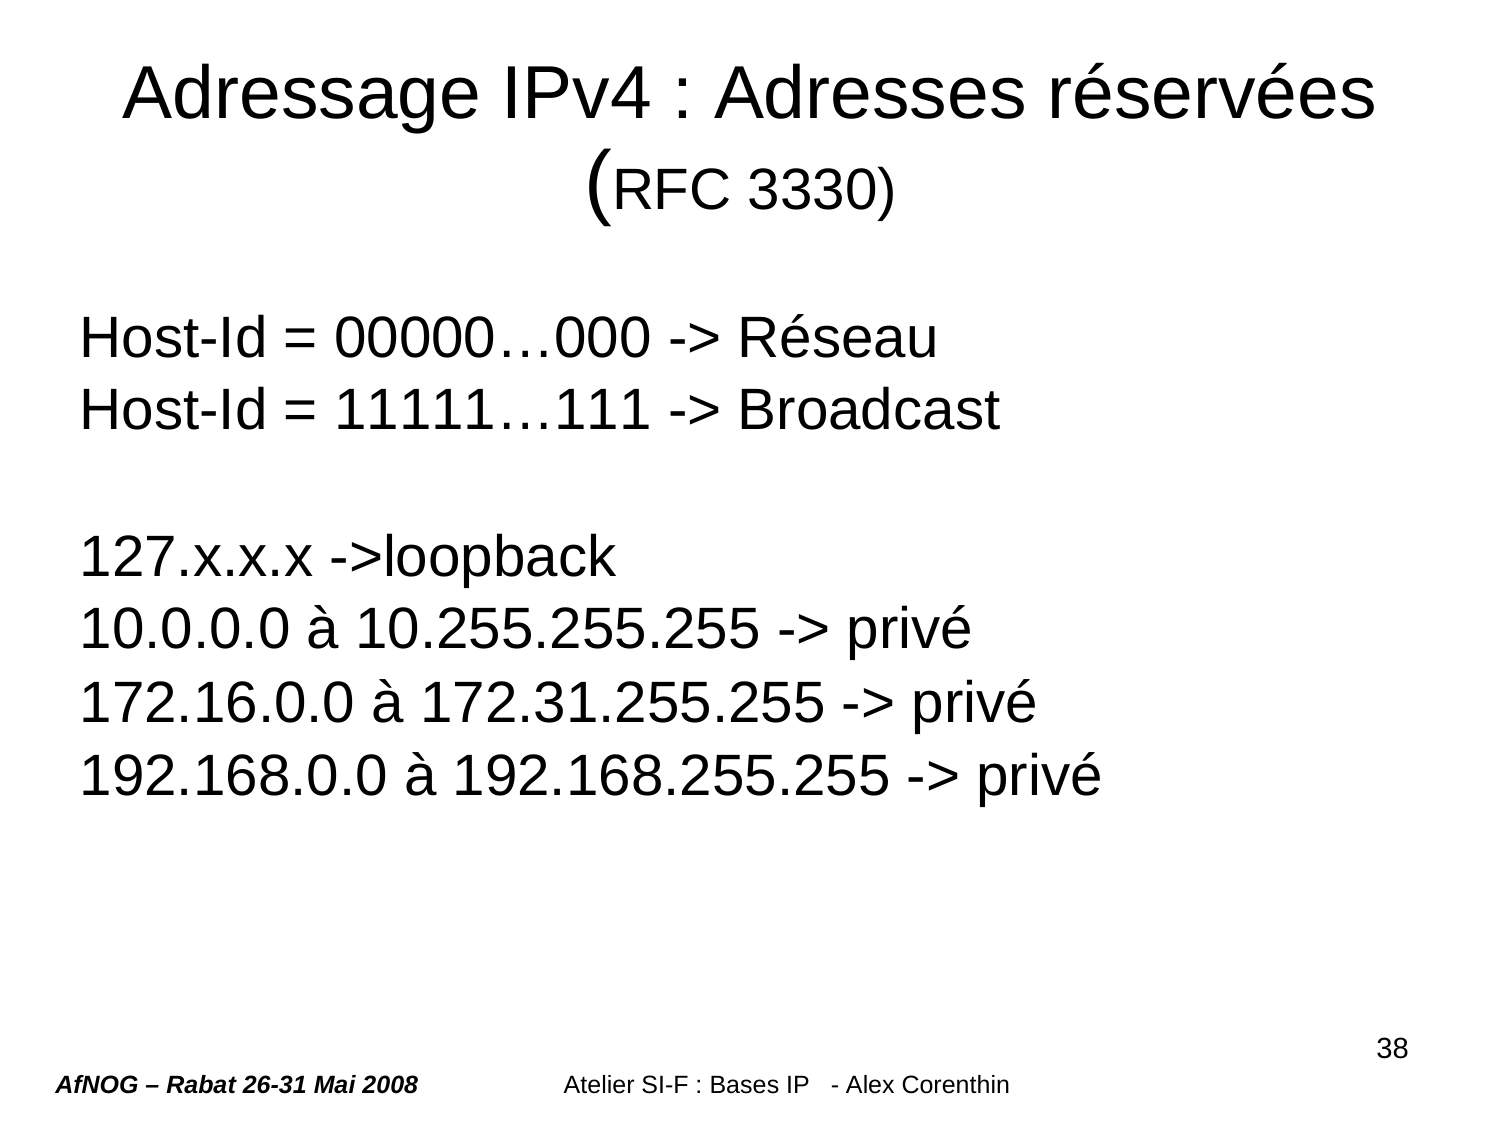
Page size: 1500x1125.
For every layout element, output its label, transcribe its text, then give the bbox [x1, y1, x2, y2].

list Host-Id = 00000…000 -> Réseau Host-Id = 11111…111 -> Broadcast 127.x.x.x ->loopback 10.0.0.0 à 10.255.255.255 -> privé 172.16.0.0 à 172.31.255.255 -> privé 192.168.0.0 à 192.168.255.255 -> privé [64, 302, 1415, 953]
title Adressage IPv4 : Adresses réservées (RFC 3330) [75, 31, 1426, 247]
